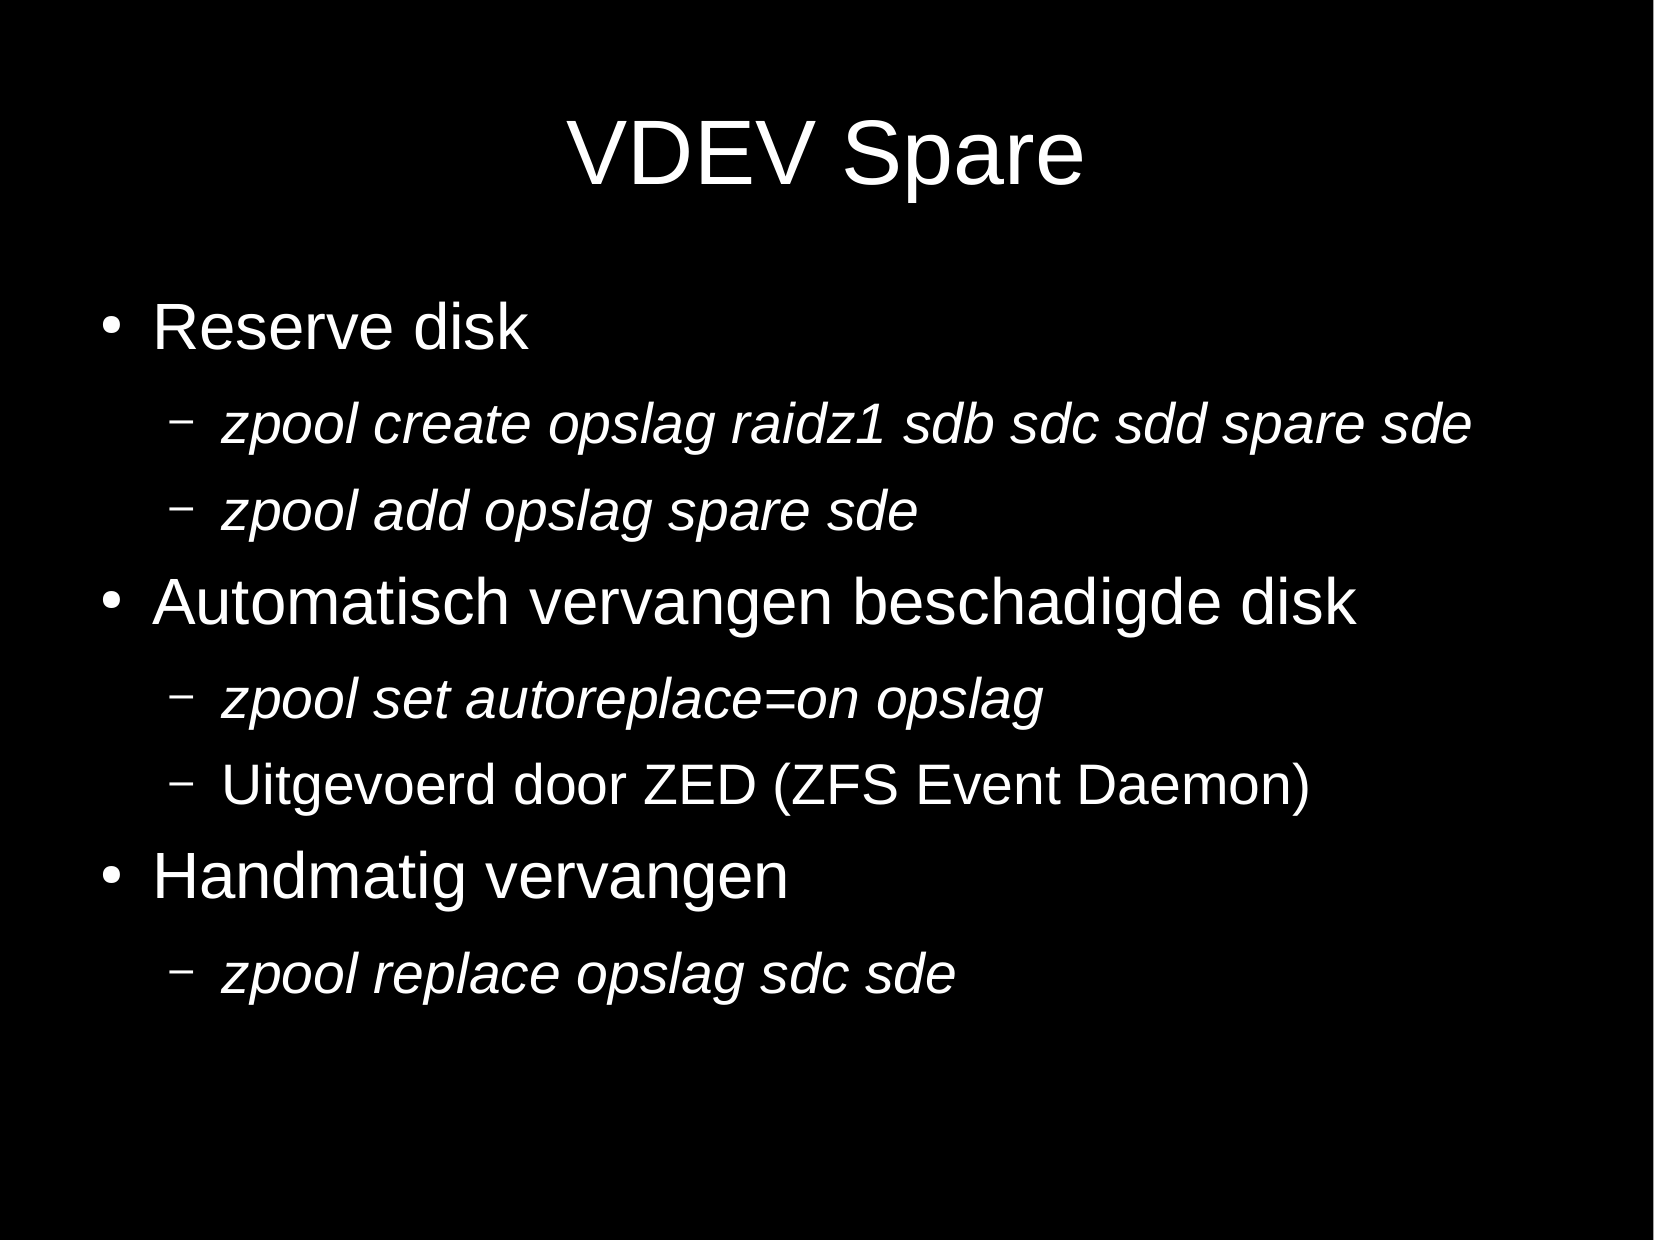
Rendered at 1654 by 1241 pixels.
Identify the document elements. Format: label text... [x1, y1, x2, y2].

list Reserve disk zpool create opslag raidz1 sdb sdc sdd spare sde zpool add opslag spare sde Automatisch vervangen beschadigde disk zpool set autoreplace=on opslag Uitgevoerd door ZED (ZFS Event Daemon) Handmatig vervangen zpool replace opslag sdc sde [82, 290, 1571, 1010]
title VDEV Spare [82, 49, 1571, 257]
